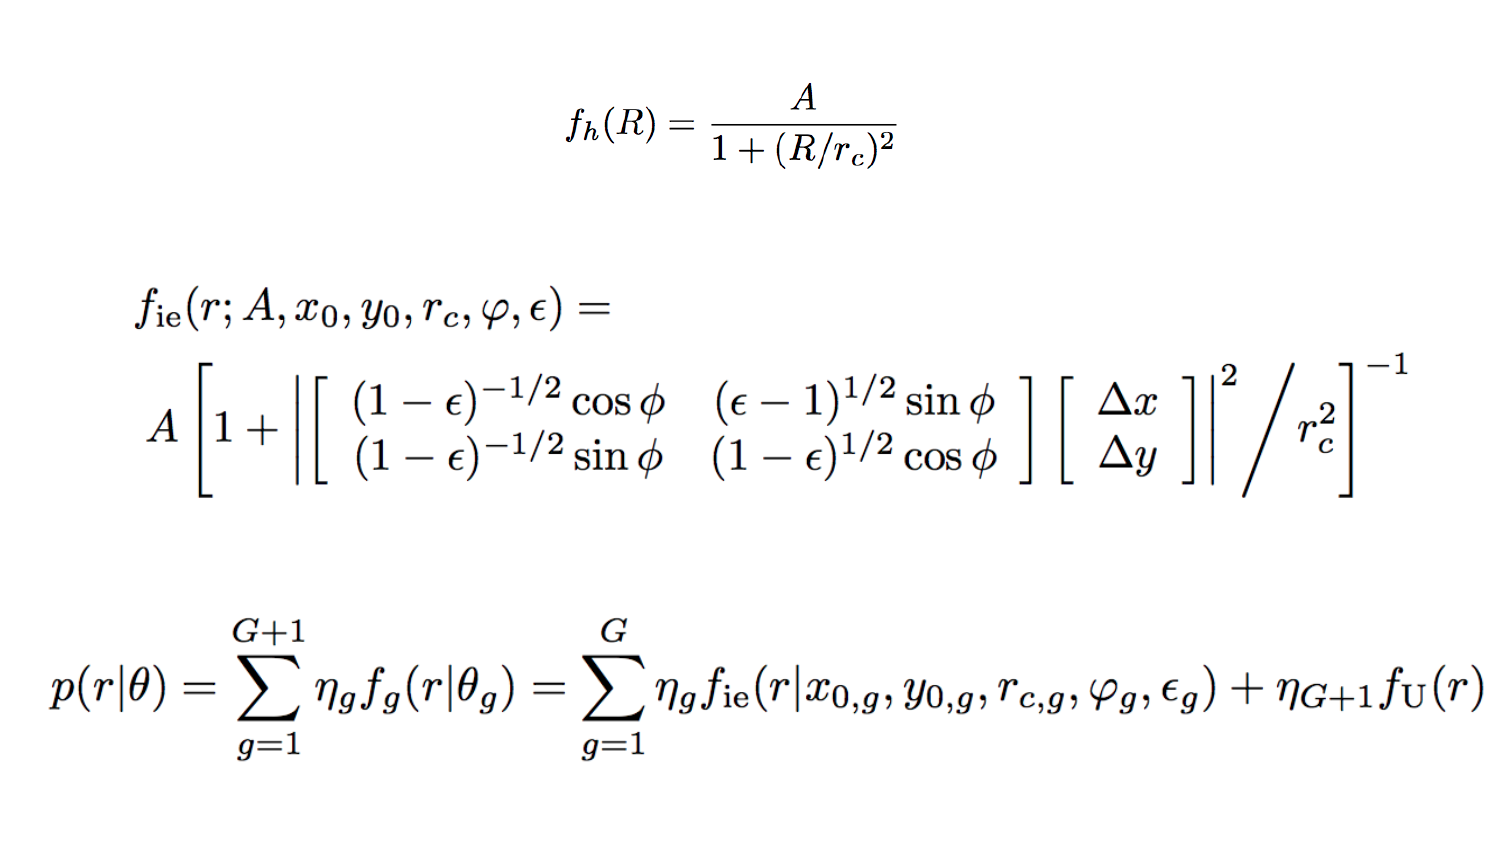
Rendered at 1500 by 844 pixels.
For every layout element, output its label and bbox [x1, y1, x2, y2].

picture [37, 602, 1488, 773]
picture [125, 275, 1416, 516]
picture [537, 54, 901, 188]
